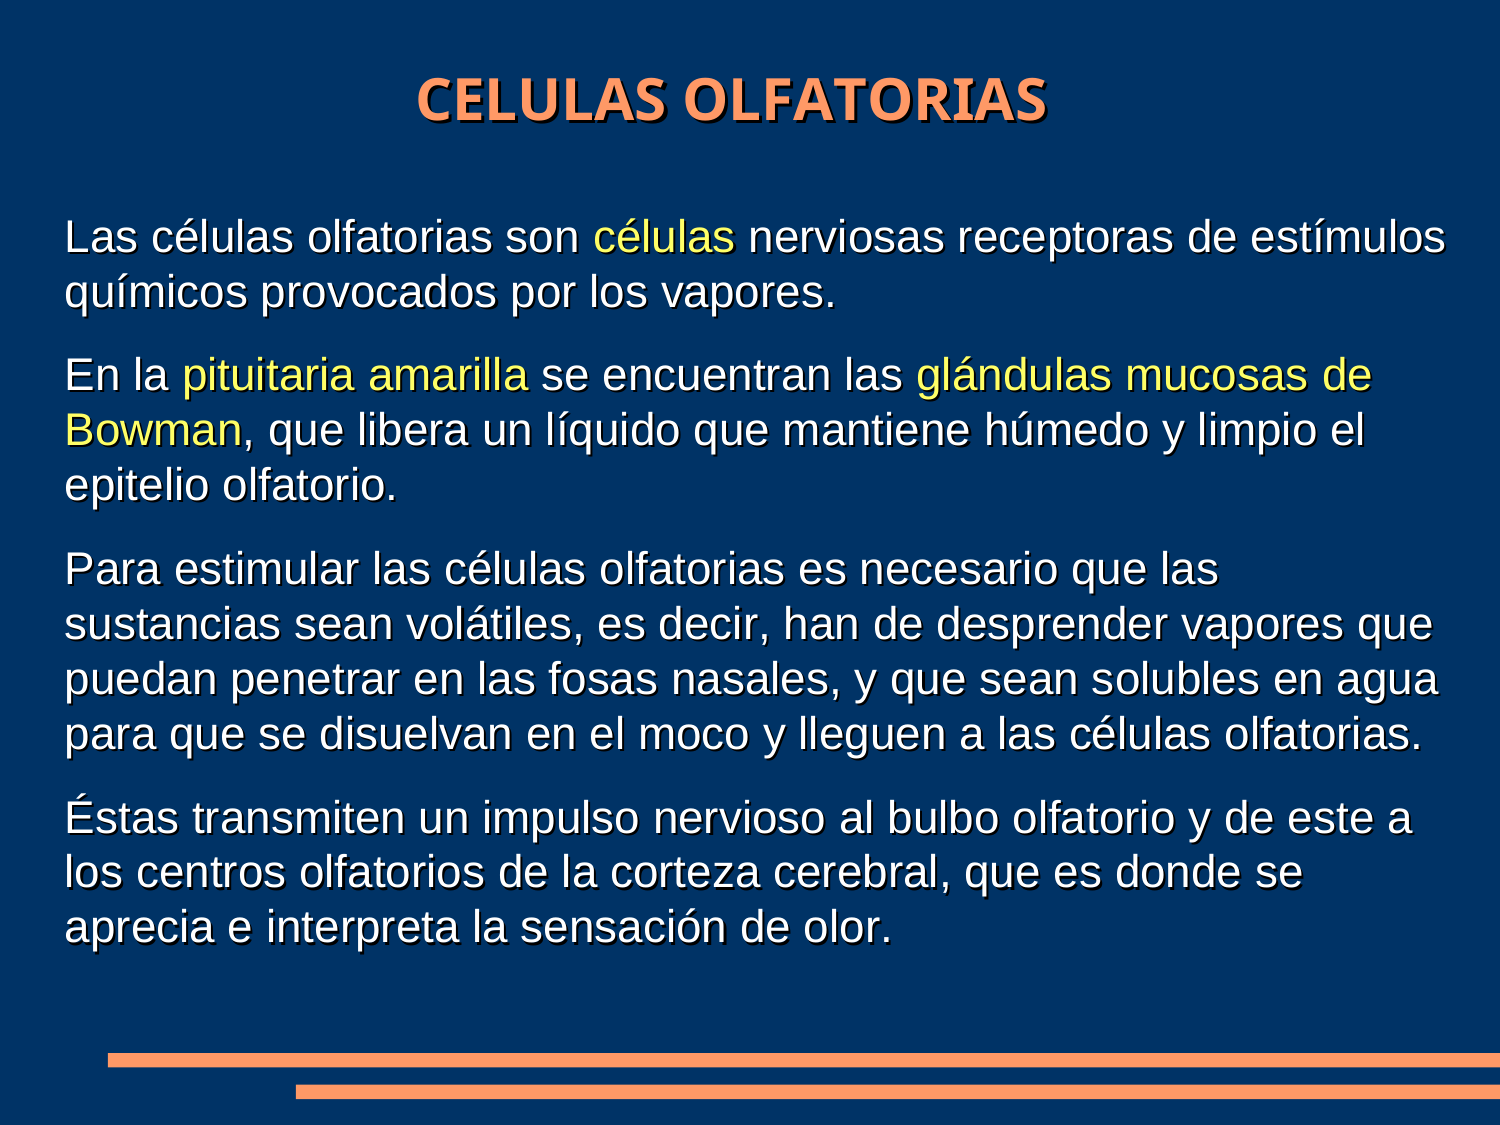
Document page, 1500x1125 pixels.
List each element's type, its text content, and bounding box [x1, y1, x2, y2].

text_box CELULAS OLFATORIAS [100, 54, 1363, 141]
text_box Las células olfatorias son células nerviosas receptoras de estímulos químicos provocados por los vapores. En la pituitaria amarilla se encuentran las glándulas mucosas de Bowman, que libera un líquido que mantiene húmedo y limpio el epitelio olfatorio. Para estimular las células olfatorias es necesario que las sustancias sean volátiles, es decir, han de desprender vapores que puedan penetrar en las fosas nasales, y que sean solubles en agua para que se disuelvan en el moco y lleguen a las células olfatorias. Éstas transmiten un impulso nervioso al bulbo olfatorio y de este a los centros olfatorios de la corteza cerebral, que es donde se aprecia e interpreta la sensación de olor. [50, 198, 1463, 960]
